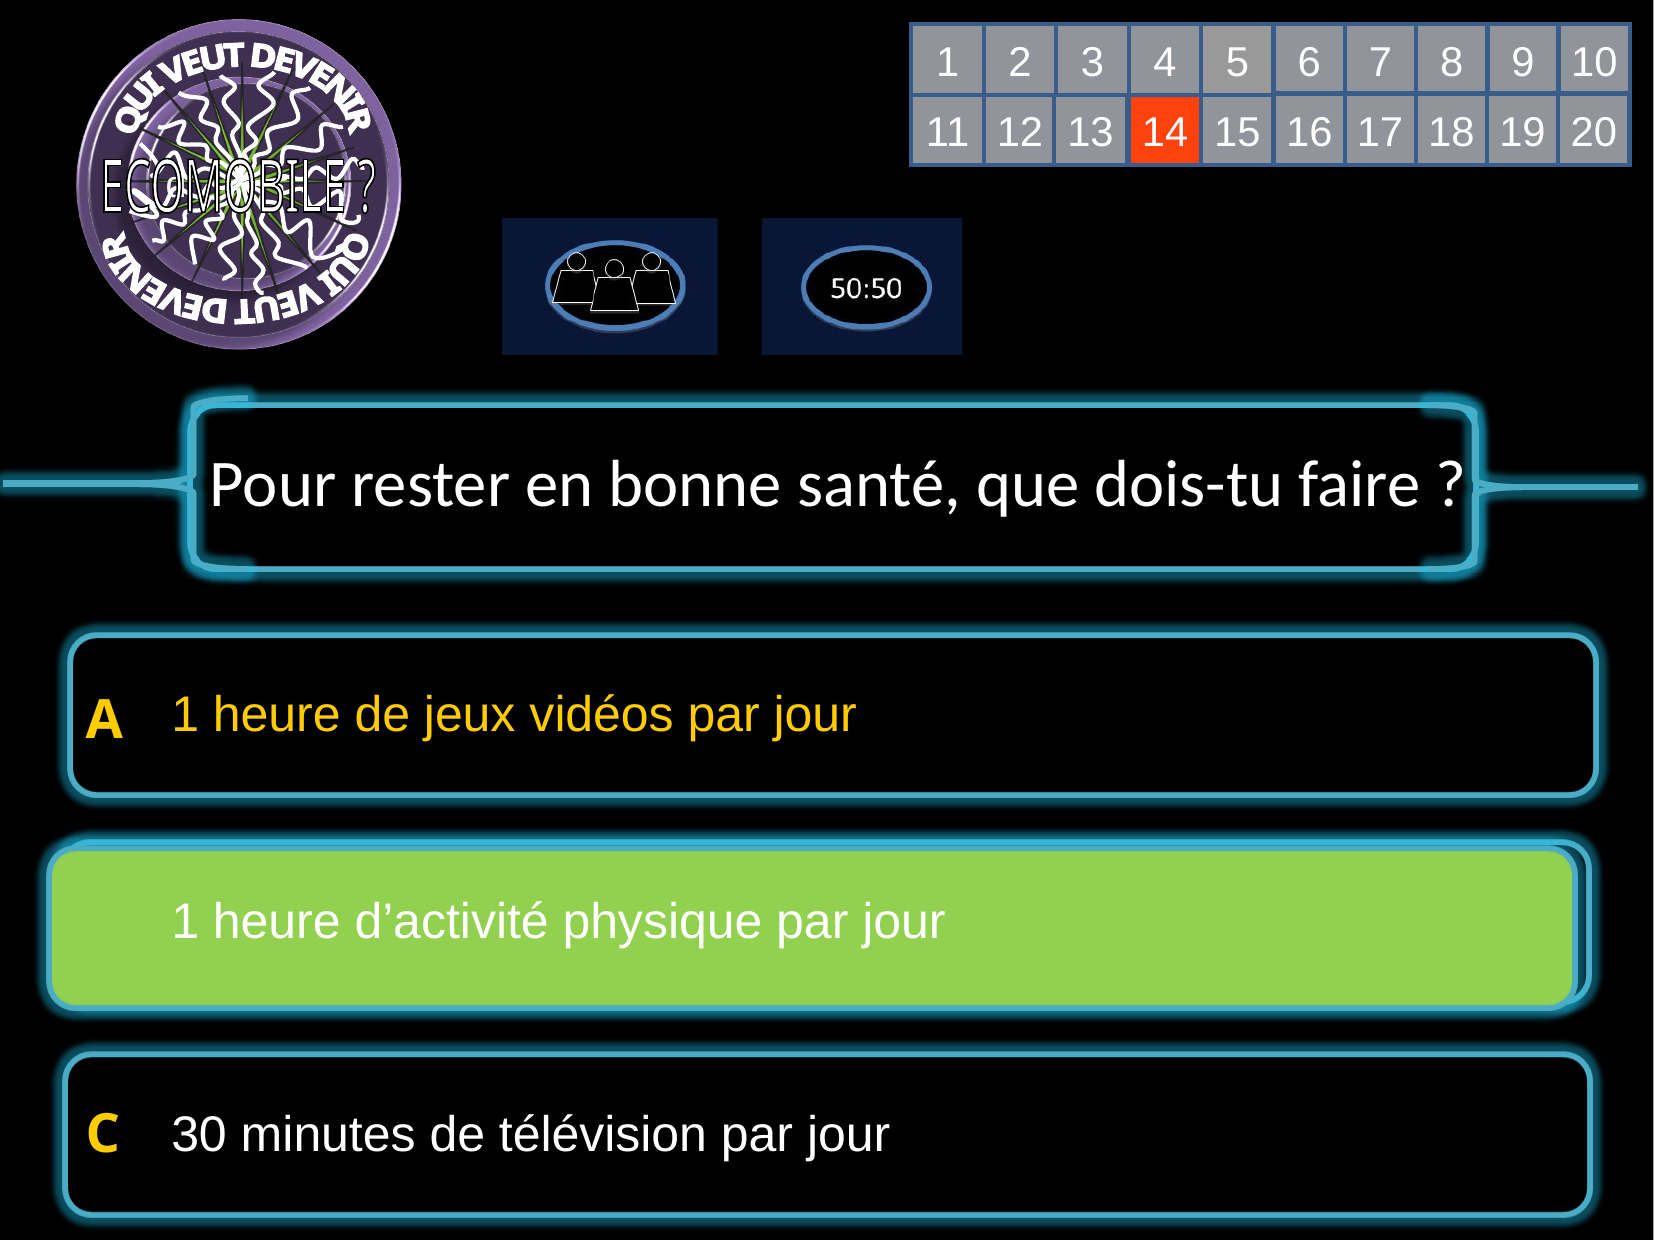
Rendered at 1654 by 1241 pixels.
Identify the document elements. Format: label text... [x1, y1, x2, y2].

text_box 2 [983, 24, 1056, 94]
picture [0, 377, 1654, 591]
list 1 heure de jeux vidéos par jour [171, 643, 1571, 786]
text_box 11 [911, 94, 983, 166]
text_box 1 [911, 24, 983, 94]
text_box 4 [1128, 24, 1201, 94]
text_box 8 [1416, 24, 1487, 93]
text_box 7 [1344, 24, 1416, 93]
text_box 10 [1558, 24, 1630, 93]
picture [50, 615, 1616, 815]
picture [29, 822, 1609, 1028]
list 1 heure d’activité physique par jour [171, 850, 1571, 993]
text_box 19 [1486, 93, 1558, 166]
text_box 18 [1415, 93, 1486, 166]
picture [53, 18, 402, 370]
text_box 15 [1201, 94, 1273, 166]
text_box 14 [1128, 94, 1201, 166]
text_box 17 [1345, 93, 1415, 166]
text_box 16 [1273, 93, 1345, 166]
text_box 5 [1201, 24, 1273, 94]
title Pour rester en bonne santé, que dois-tu faire ? [200, 407, 1477, 573]
text_box 13 [1054, 94, 1127, 166]
text_box 12 [983, 94, 1054, 166]
text_box 20 [1558, 93, 1630, 166]
text_box 9 [1487, 24, 1558, 93]
picture [45, 1034, 1610, 1235]
text_box 3 [1056, 24, 1128, 95]
text_box 6 [1273, 24, 1344, 93]
list 30 minutes de télévision par jour [171, 1062, 1571, 1205]
